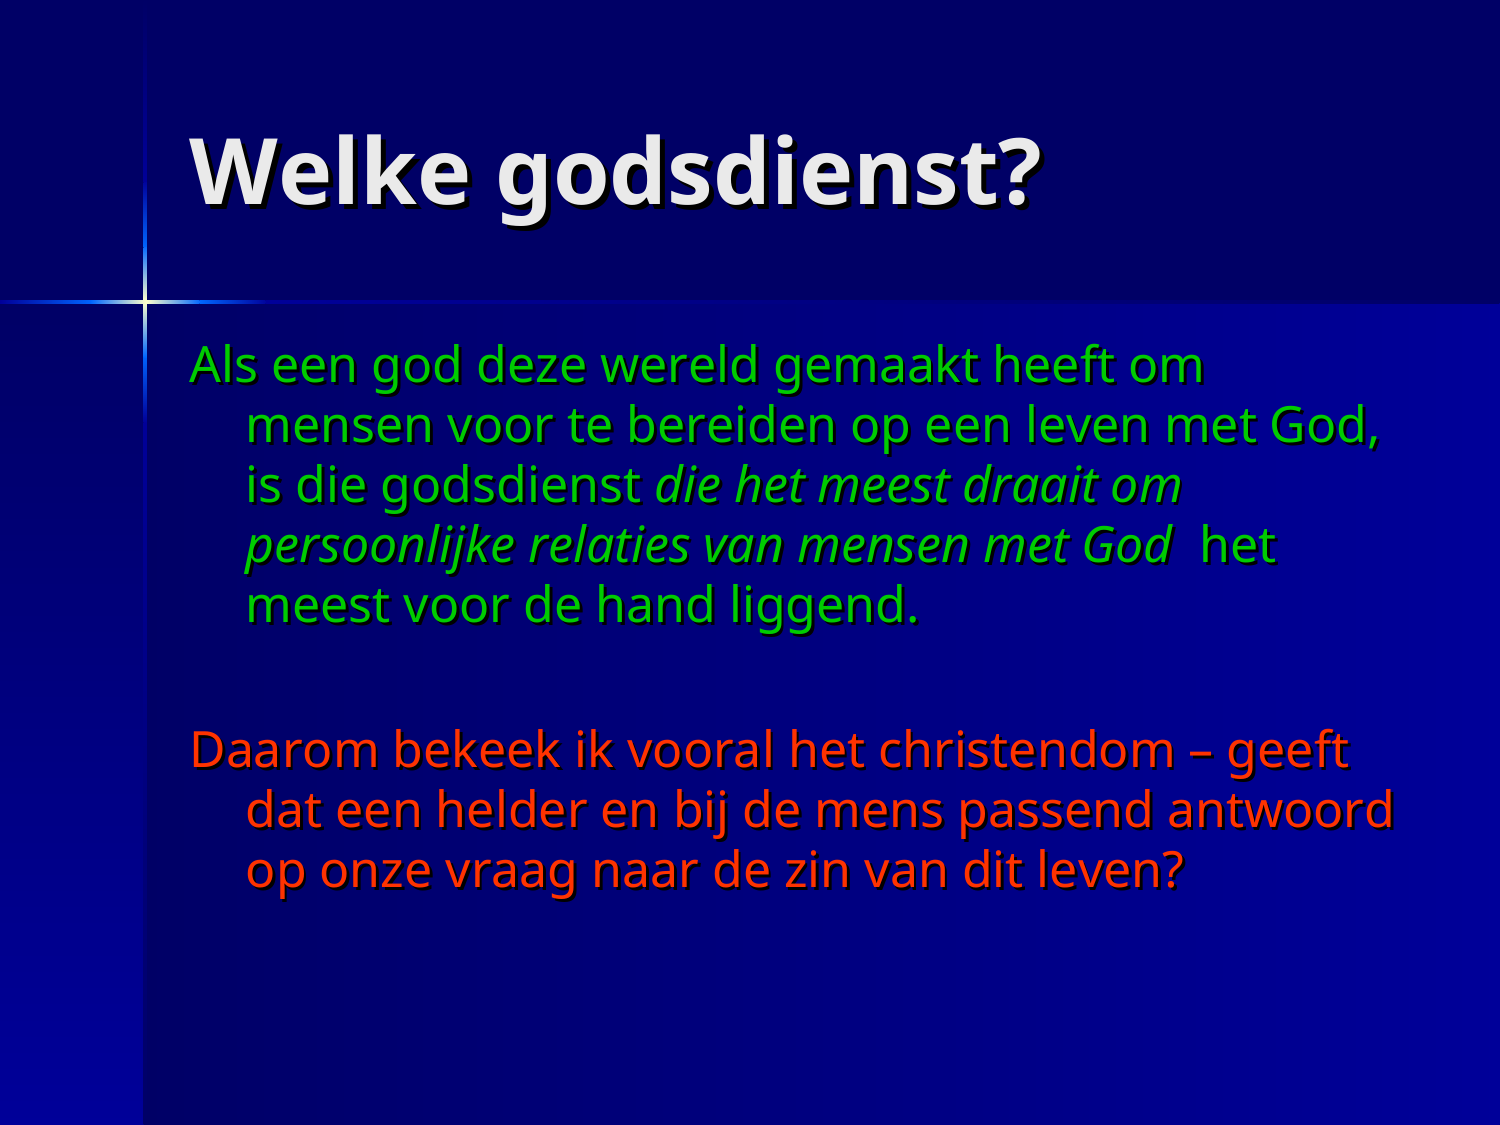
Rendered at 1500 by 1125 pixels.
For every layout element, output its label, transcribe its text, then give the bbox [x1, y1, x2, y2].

list Als een god deze wereld gemaakt heeft om mensen voor te bereiden op een leven met God, is die godsdienst die het meest draait om persoonlijke relaties van mensen met God het meest voor de hand liggend. Daarom bekeek ik vooral het christendom – geeft dat een helder en bij de mens passend antwoord op onze vraag naar de zin van dit leven? [174, 324, 1413, 1000]
title Welke godsdienst? [174, 49, 1413, 285]
